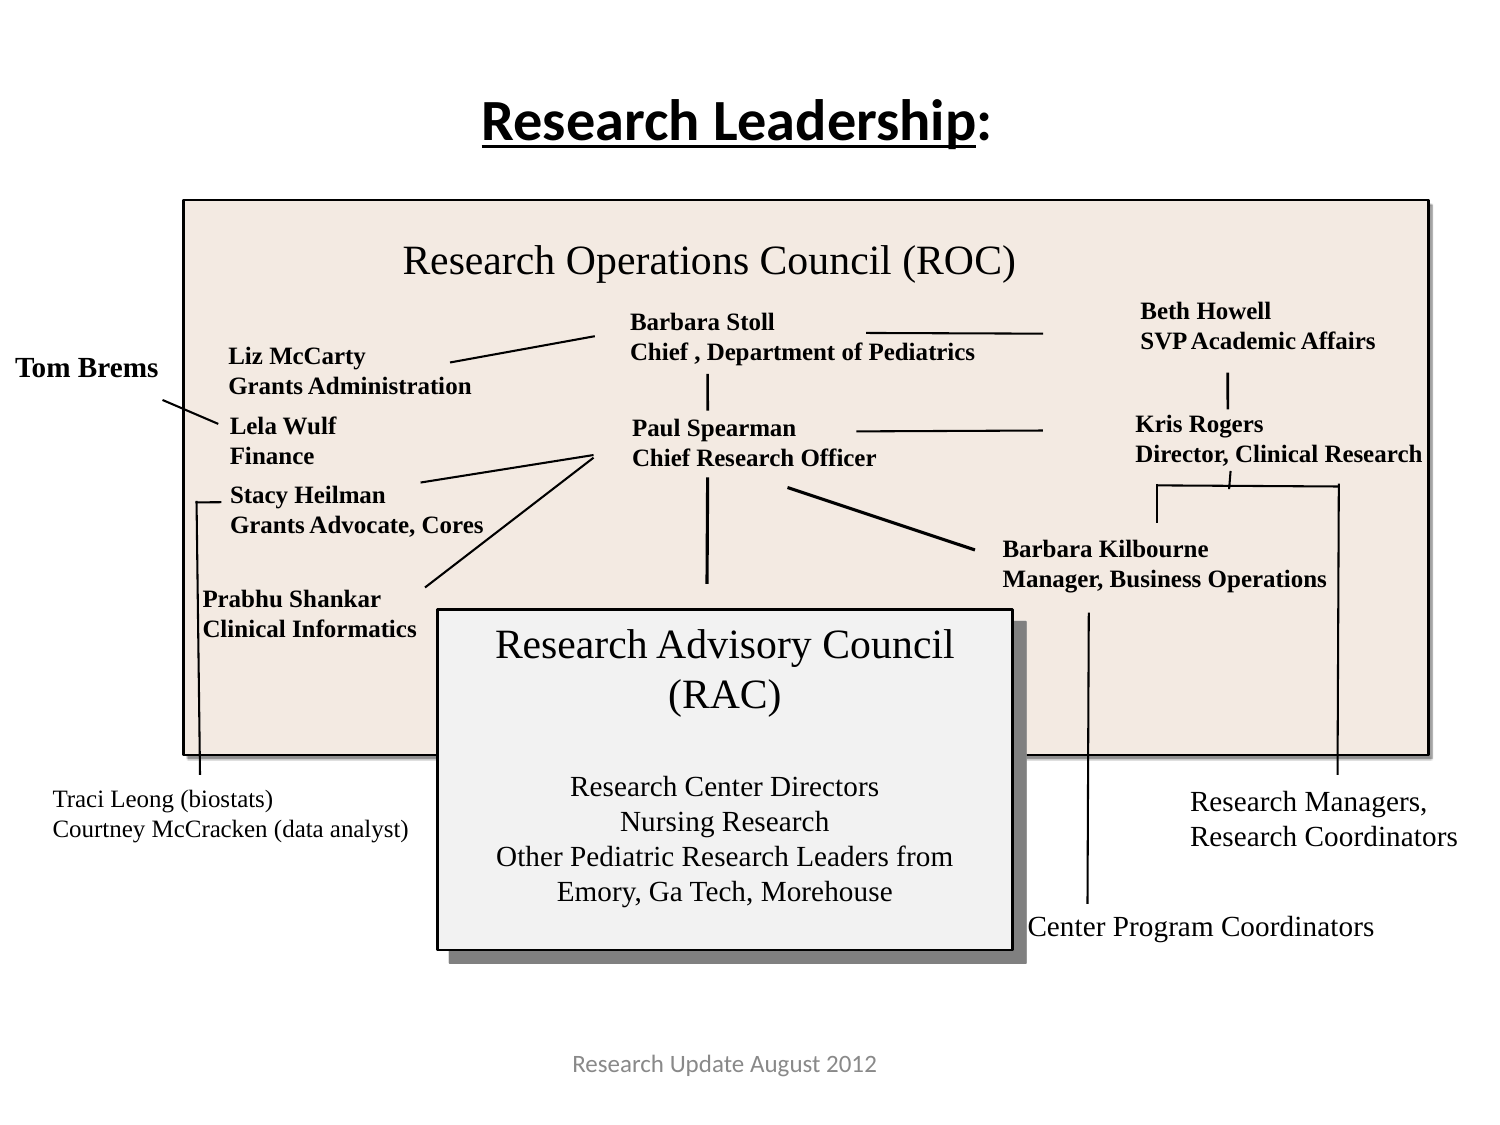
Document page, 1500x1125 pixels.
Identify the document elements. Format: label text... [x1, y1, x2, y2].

text_box Barbara Kilbourne Manager, Business Operations [987, 525, 1337, 601]
text_box Research Managers, Research Coordinators [1175, 774, 1475, 861]
text_box Research Update August 2012 [487, 1037, 963, 1088]
text_box Stacy Heilman Grants Advocate, Cores [214, 470, 503, 547]
text_box Liz McCarty Grants Administration [213, 332, 490, 408]
text_box Research Operations Council (ROC) [387, 224, 1036, 291]
text_box [183, 411, 214, 755]
text_box [1231, 476, 1428, 755]
text_box Beth Howell SVP Academic Affairs [1125, 286, 1395, 398]
text_box Traci Leong (biostats) Courtney McCracken (data analyst) [37, 774, 437, 851]
text_box Paul Spearman Chief Research Officer [617, 403, 895, 480]
text_box Barbara Stoll Chief , Department of Pediatrics [615, 297, 996, 374]
text_box Lela Wulf Finance [214, 408, 353, 478]
text_box Tom Brems [0, 340, 176, 392]
text_box Research Leadership: [37, 75, 1450, 188]
text_box [198, 504, 474, 577]
text_box Research Advisory Council (RAC) Research Center Directors Nursing Research Other Pediatric Research Leaders from Emory, Ga Tech, Morehouse [437, 610, 1013, 950]
text_box Center Program Coordinators [1012, 900, 1392, 951]
text_box [183, 200, 1428, 755]
text_box Prabhu Shankar Clinical Informatics [187, 575, 435, 651]
text_box [503, 457, 591, 525]
text_box Kris Rogers Director, Clinical Research [1120, 399, 1442, 476]
